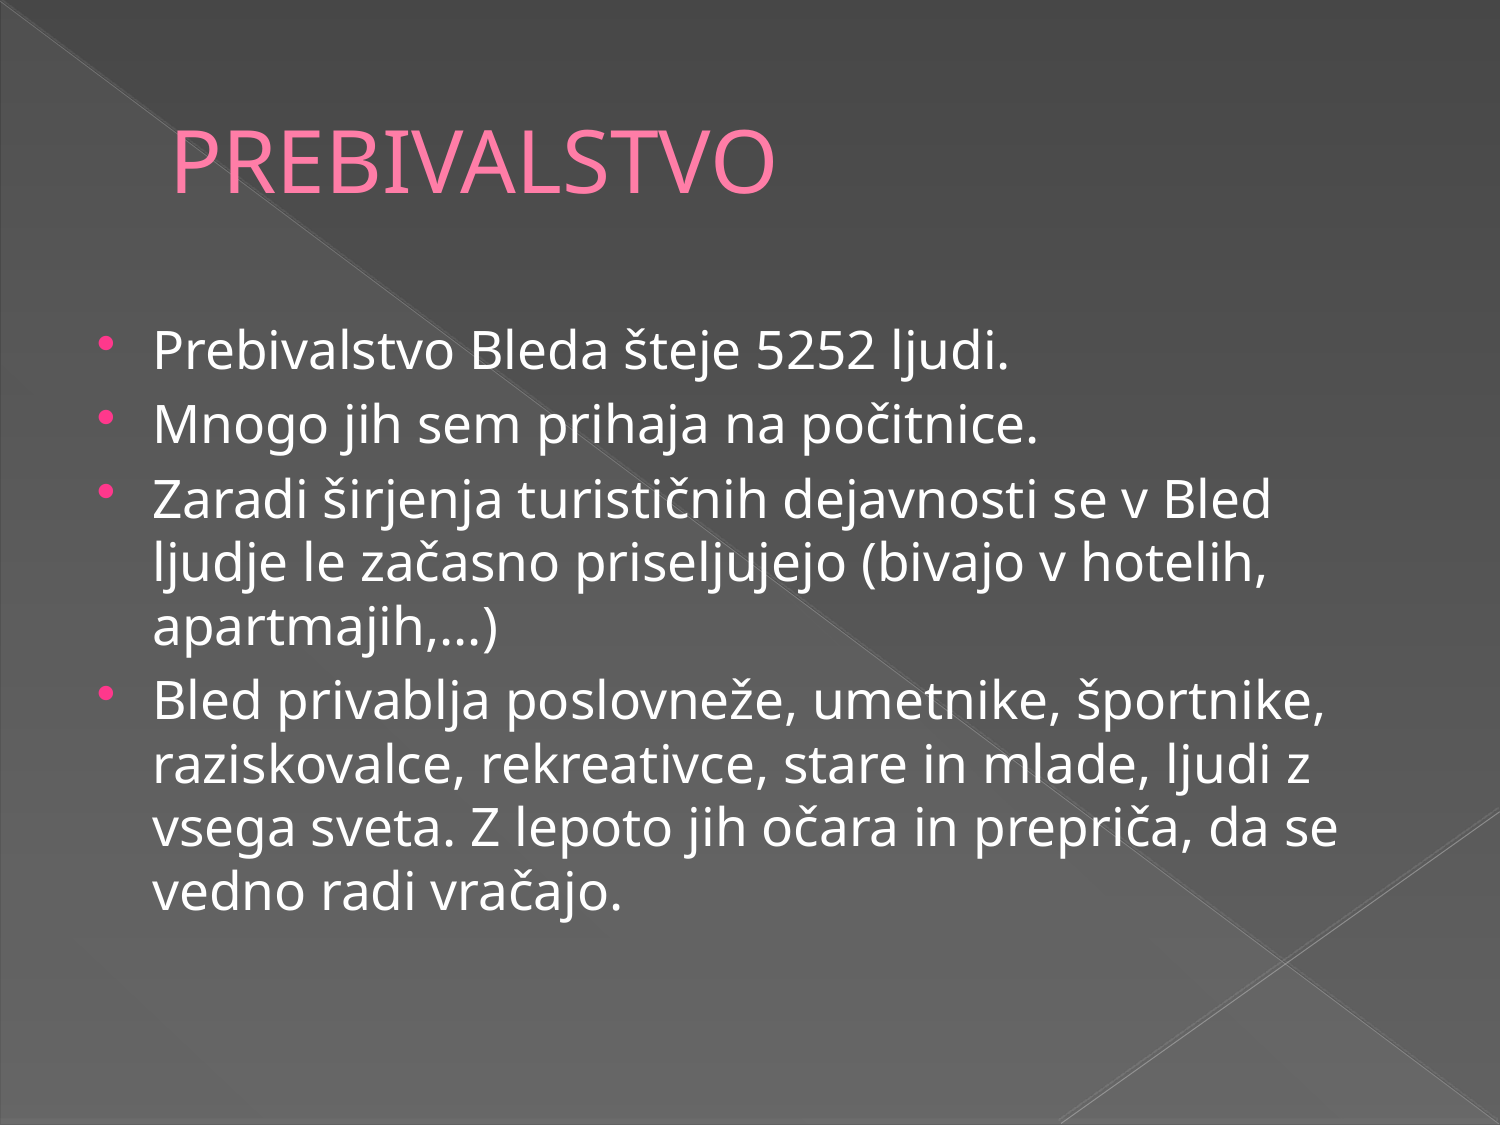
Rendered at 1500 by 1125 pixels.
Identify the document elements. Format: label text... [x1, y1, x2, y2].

list Prebivalstvo Bleda šteje 5252 ljudi. Mnogo jih sem prihaja na počitnice. Zaradi širjenja turističnih dejavnosti se v Bled ljudje le začasno priseljujejo (bivajo v hotelih, apartmajih,...) Bled privablja poslovneže, umetnike, športnike, raziskovalce, rekreativce, stare in mlade, ljudi z vsega sveta. Z lepoto jih očara in prepriča, da se vedno radi vračajo. [75, 308, 1425, 1059]
title PREBIVALSTVO [75, 43, 1425, 274]
